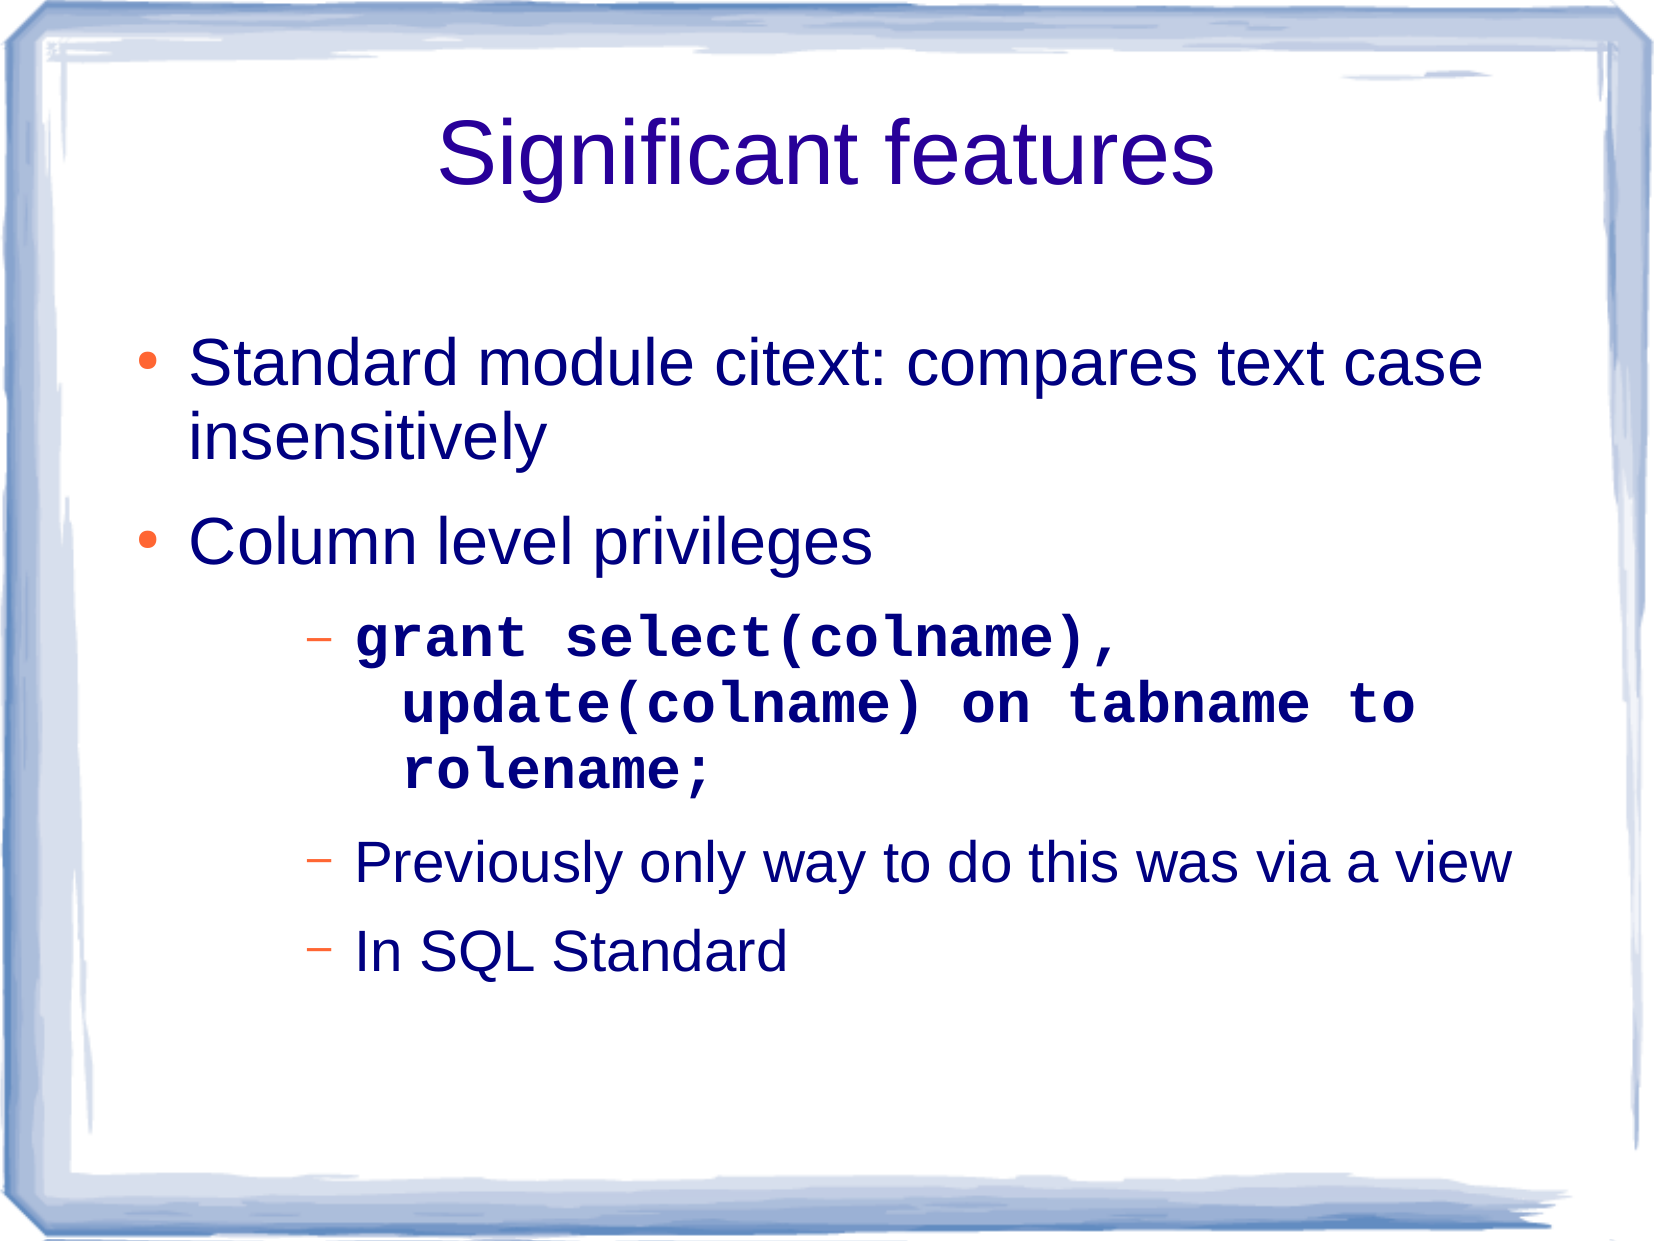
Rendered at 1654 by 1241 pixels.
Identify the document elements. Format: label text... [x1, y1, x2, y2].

list Standard module citext: compares text case insensitively Column level privileges grant select(colname), update(colname) on tabname to rolename; Previously only way to do this was via a view In SQL Standard [118, 324, 1571, 990]
title Significant features [82, 56, 1571, 250]
picture [0, 0, 1654, 1241]
